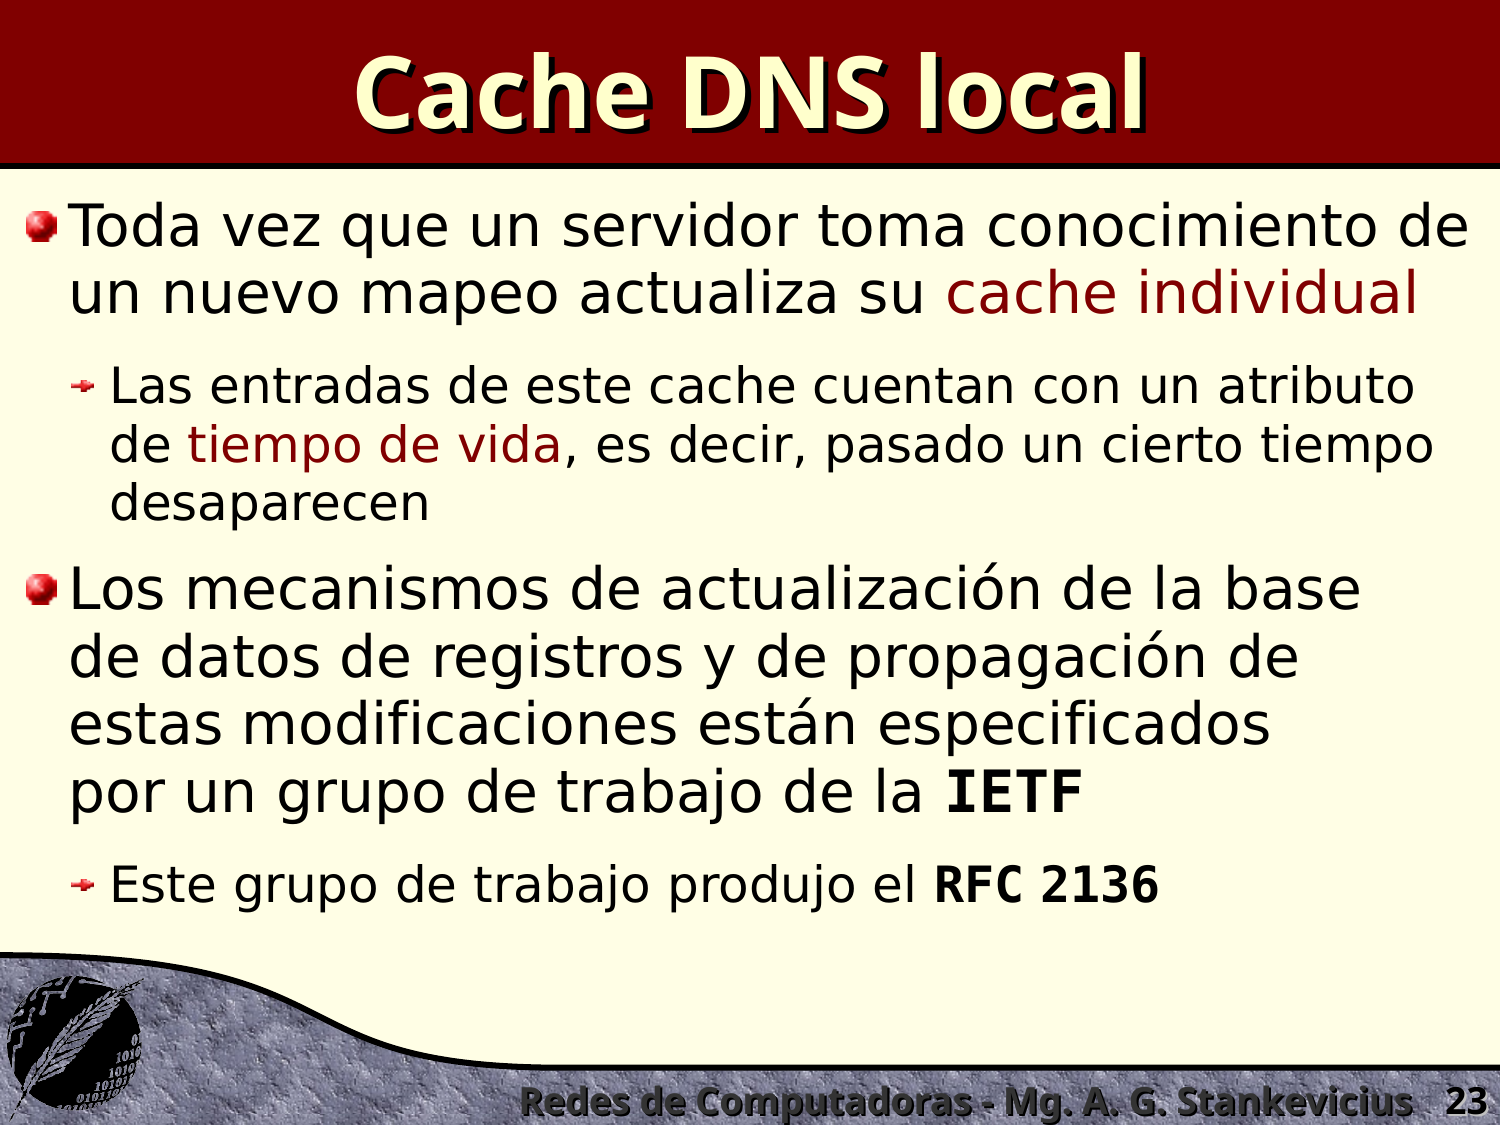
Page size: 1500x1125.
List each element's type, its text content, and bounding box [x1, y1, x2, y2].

picture [790, 1100, 795, 1110]
picture [1047, 1100, 1054, 1110]
title Cache DNS local [15, 5, 1485, 160]
picture [0, 959, 1500, 1125]
list Toda vez que un servidor toma conocimiento de un nuevo mapeo actualiza su cache individual Las entradas de este cache cuentan con un atributo de tiempo de vida, es decir, pasado un cierto tiempo desaparecen Los mecanismos de actualización de la base de datos de registros y de propagación de estas modificaciones están especificados por un grupo de trabajo de la IETF Este grupo de trabajo produjo el RFC 2136 [11, 192, 1486, 921]
